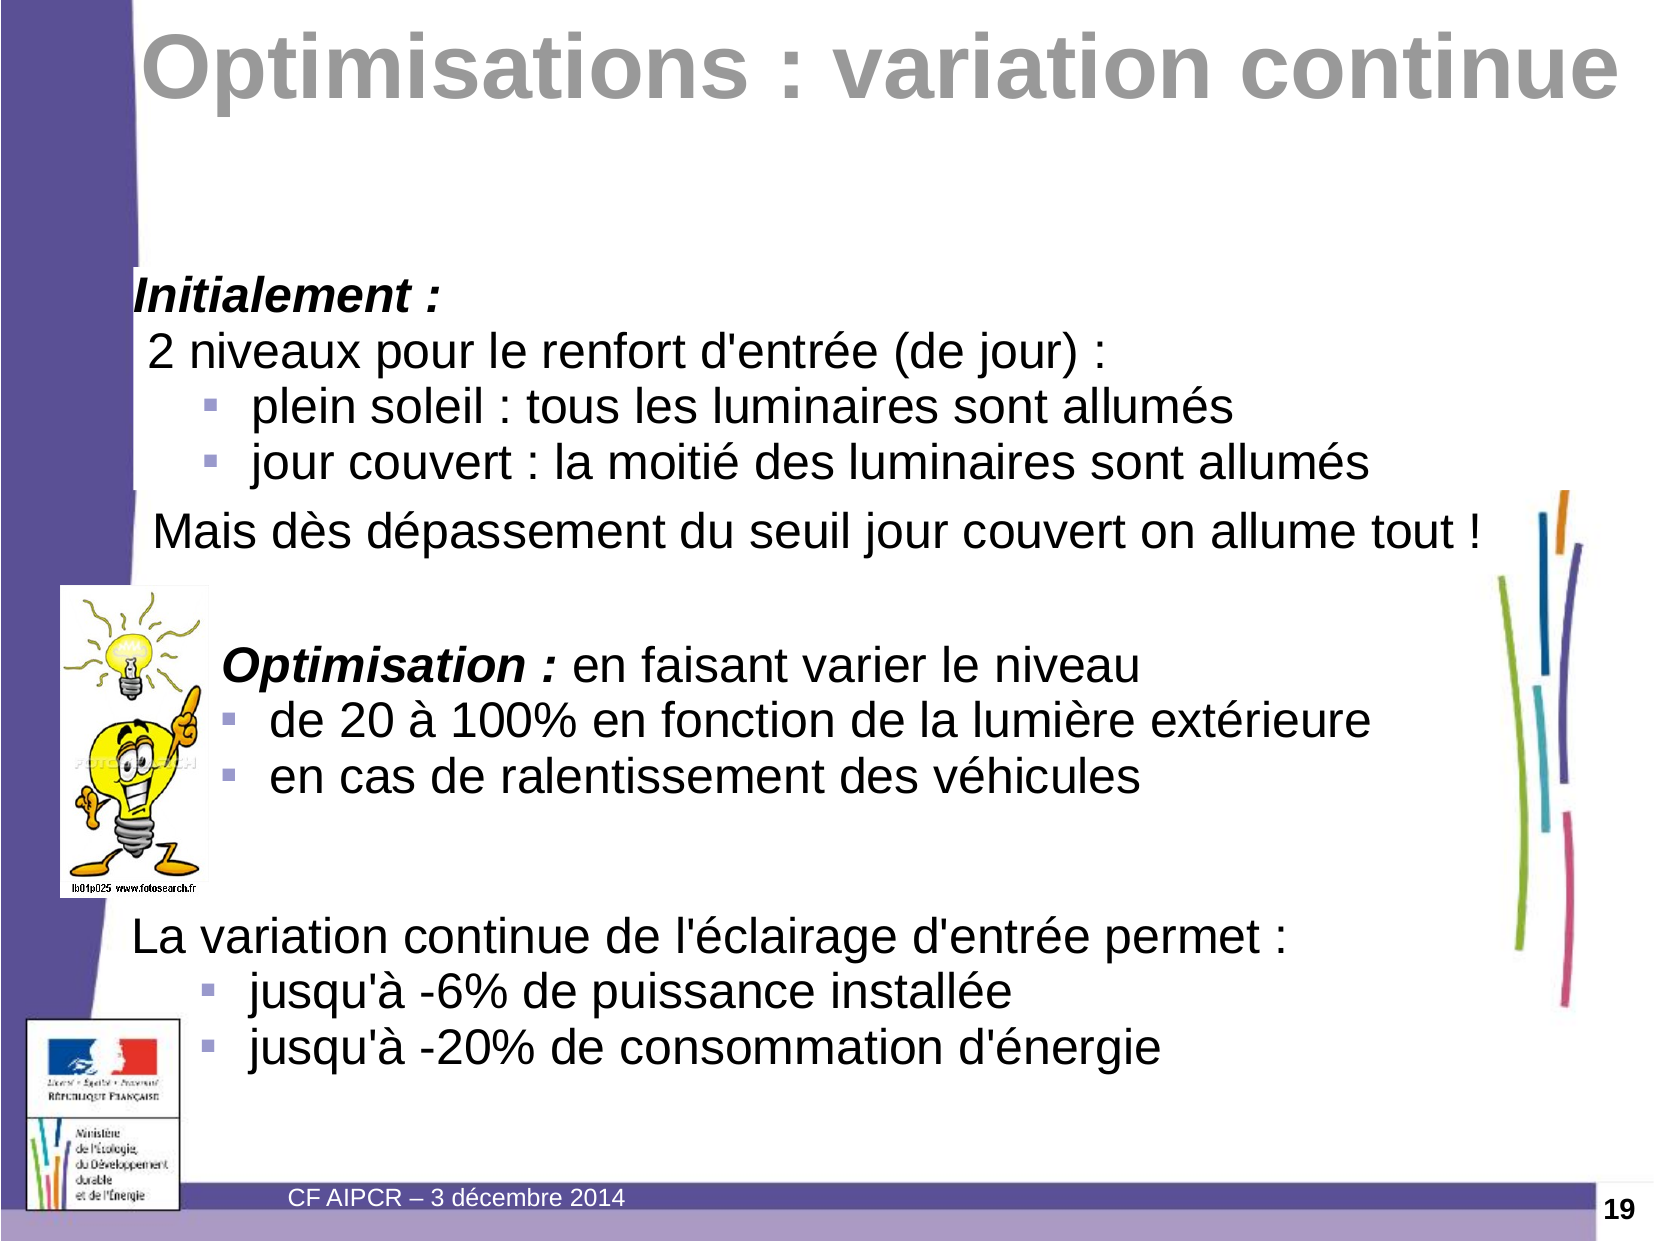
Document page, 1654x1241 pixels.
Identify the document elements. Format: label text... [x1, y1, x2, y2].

text_box Mais dès dépassement du seuil jour couvert on allume tout ! [152, 503, 410, 560]
text_box La variation continue de l'éclairage d'entrée permet : jusqu'à -6% de puissance installée jusqu'à -20% de consommation d'énergie [116, 900, 1592, 1146]
picture [1, 0, 1654, 1241]
title Optimisations : variation continue [130, 0, 1633, 163]
text_box Optimisation : en faisant varier le niveau de 20 à 100% en fonction de la lumière extérieure en cas de ralentissement des véhicules [209, 629, 410, 896]
text_box Initialement : 2 niveaux pour le renfort d'entrée (de jour) : plein soleil : tous les luminaires sont allumés jour couvert : la moitié des luminaires sont allumés [133, 267, 1654, 491]
text_box Mais dès dépassement du seuil jour couvert on allume tout ! [1243, 503, 1633, 560]
text_box Optimisation : en faisant varier le niveau de 20 à 100% en fonction de la lumière extérieure en cas de ralentissement des véhicules [1243, 629, 1602, 896]
chart [410, 324, 1243, 917]
